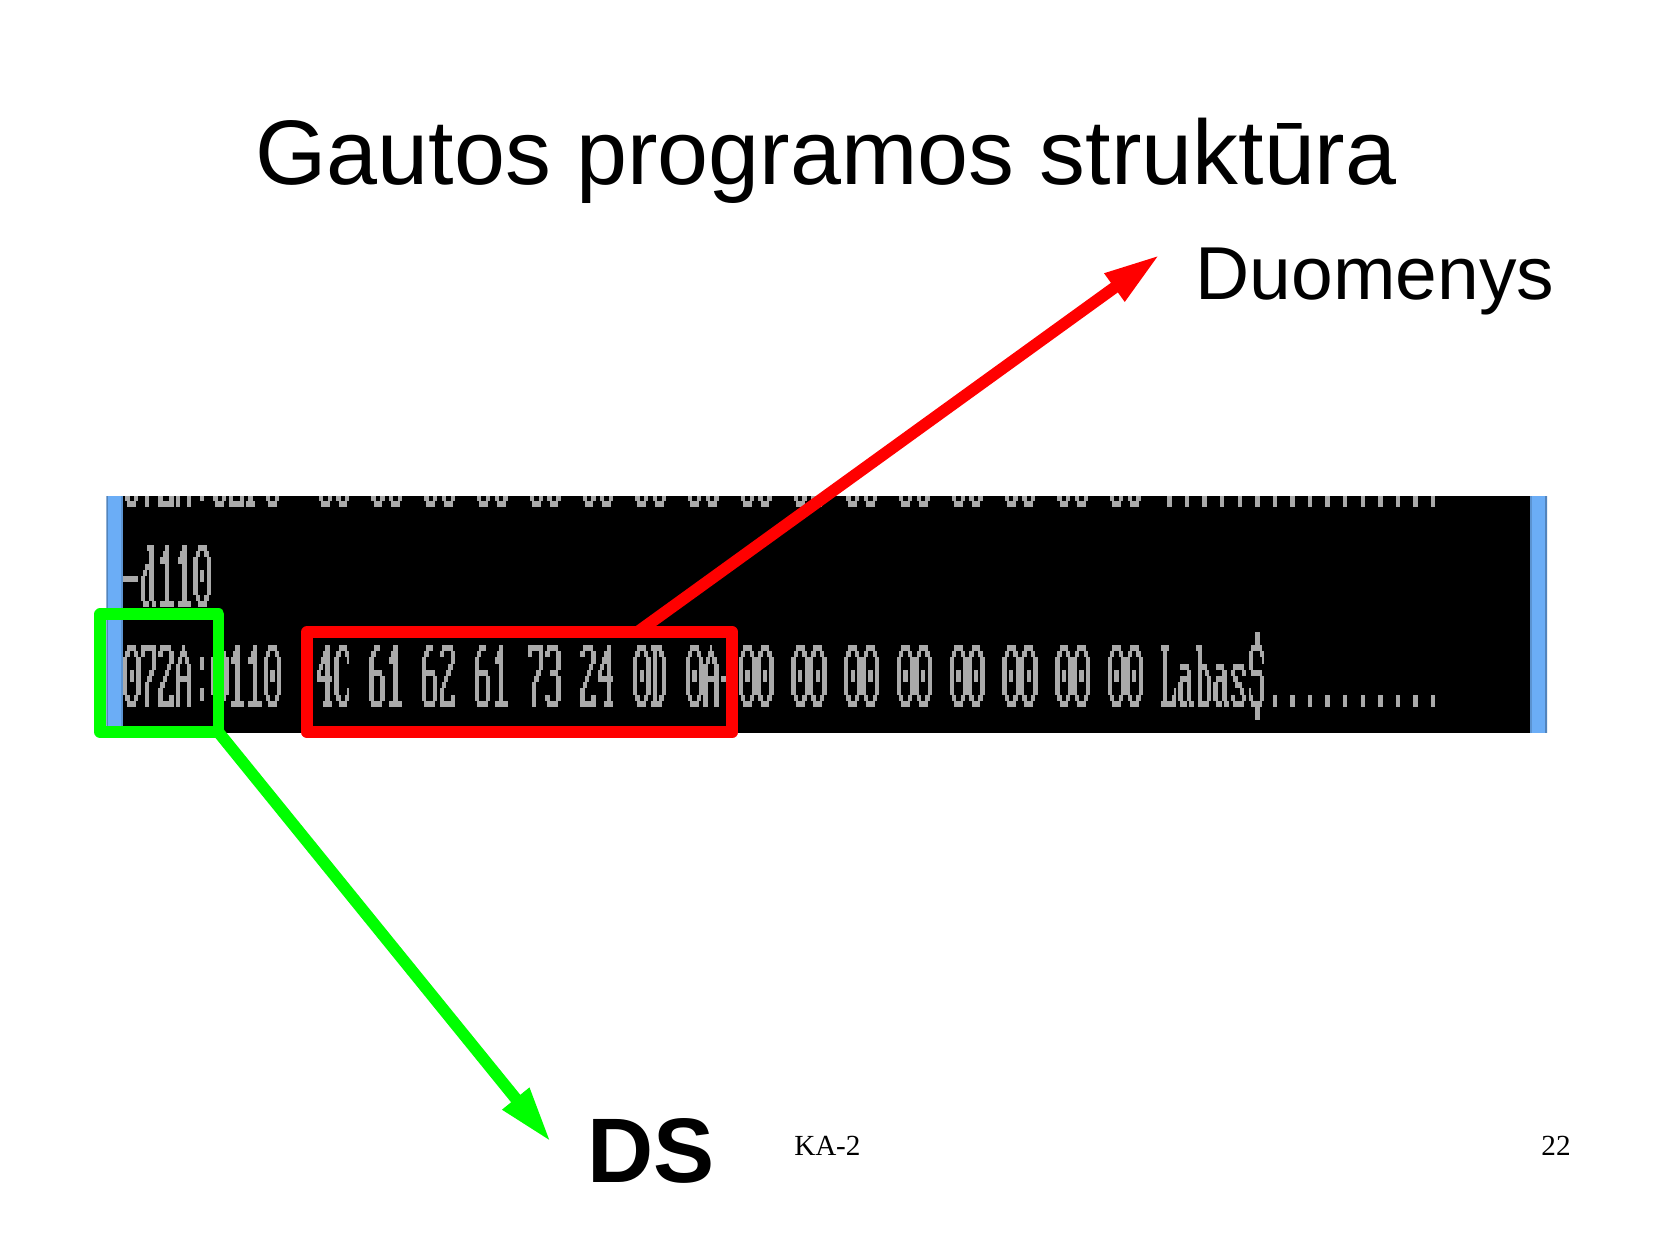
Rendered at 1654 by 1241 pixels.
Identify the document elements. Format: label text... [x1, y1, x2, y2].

picture [313, 638, 726, 726]
picture [658, 496, 1548, 733]
text_box Duomenys [1181, 224, 1619, 324]
text_box DS [572, 1092, 857, 1210]
title Gautos programos struktūra [82, 49, 1571, 257]
picture [106, 496, 814, 733]
picture [106, 620, 213, 726]
